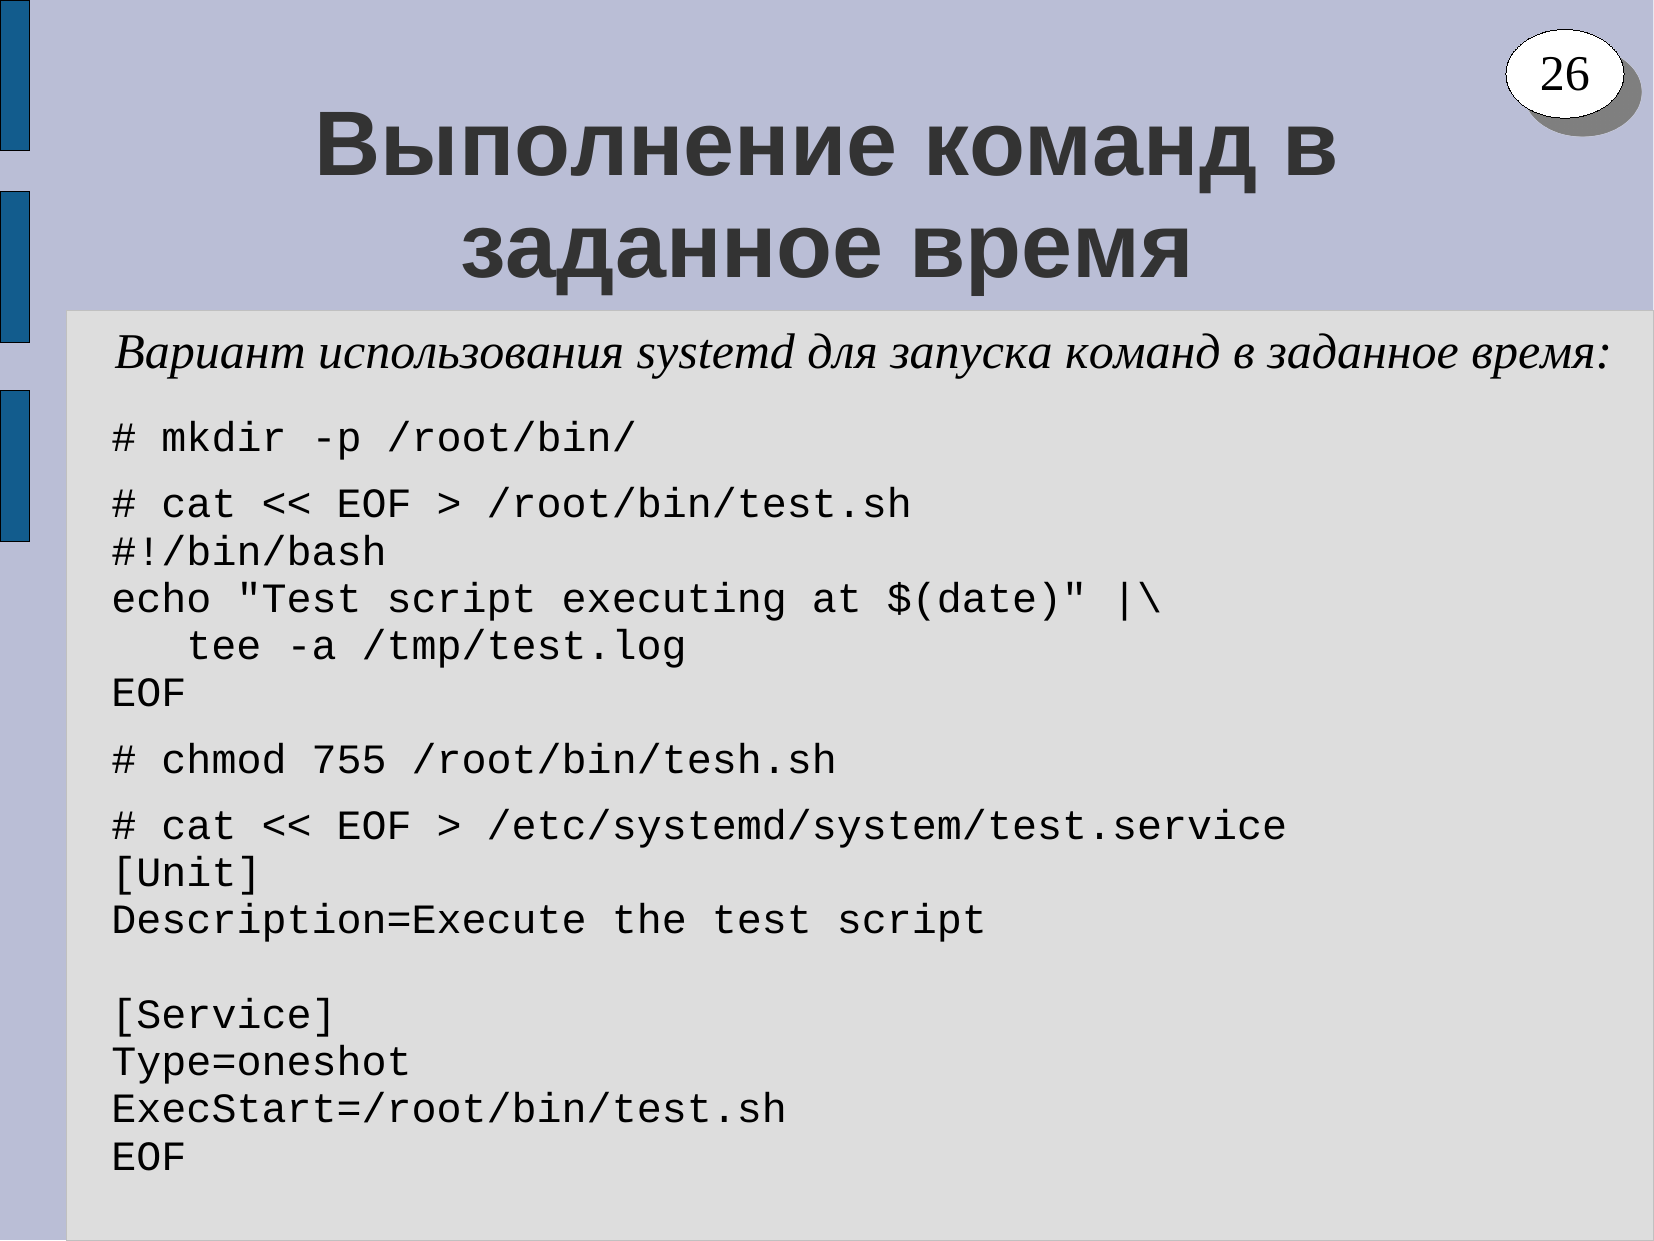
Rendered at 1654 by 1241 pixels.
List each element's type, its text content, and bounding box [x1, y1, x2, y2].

text_box 26 [1505, 29, 1625, 119]
title Выполнение команд в заданное время [121, 91, 1534, 299]
text_box Вариант использования systemd для запуска команд в заданное время: # mkdir -p /root/bin/ # cat << EOF > /root/bin/test.sh #!/bin/bash echo "Test script executing at $(date)" |\ tee -a /tmp/test.log EOF # chmod 755 /root/bin/tesh.sh # cat << EOF > /etc/systemd/system/test.service [Unit] Description=Execute the test script [Service] Type=oneshot ExecStart=/root/bin/test.sh EOF [96, 323, 1625, 1197]
